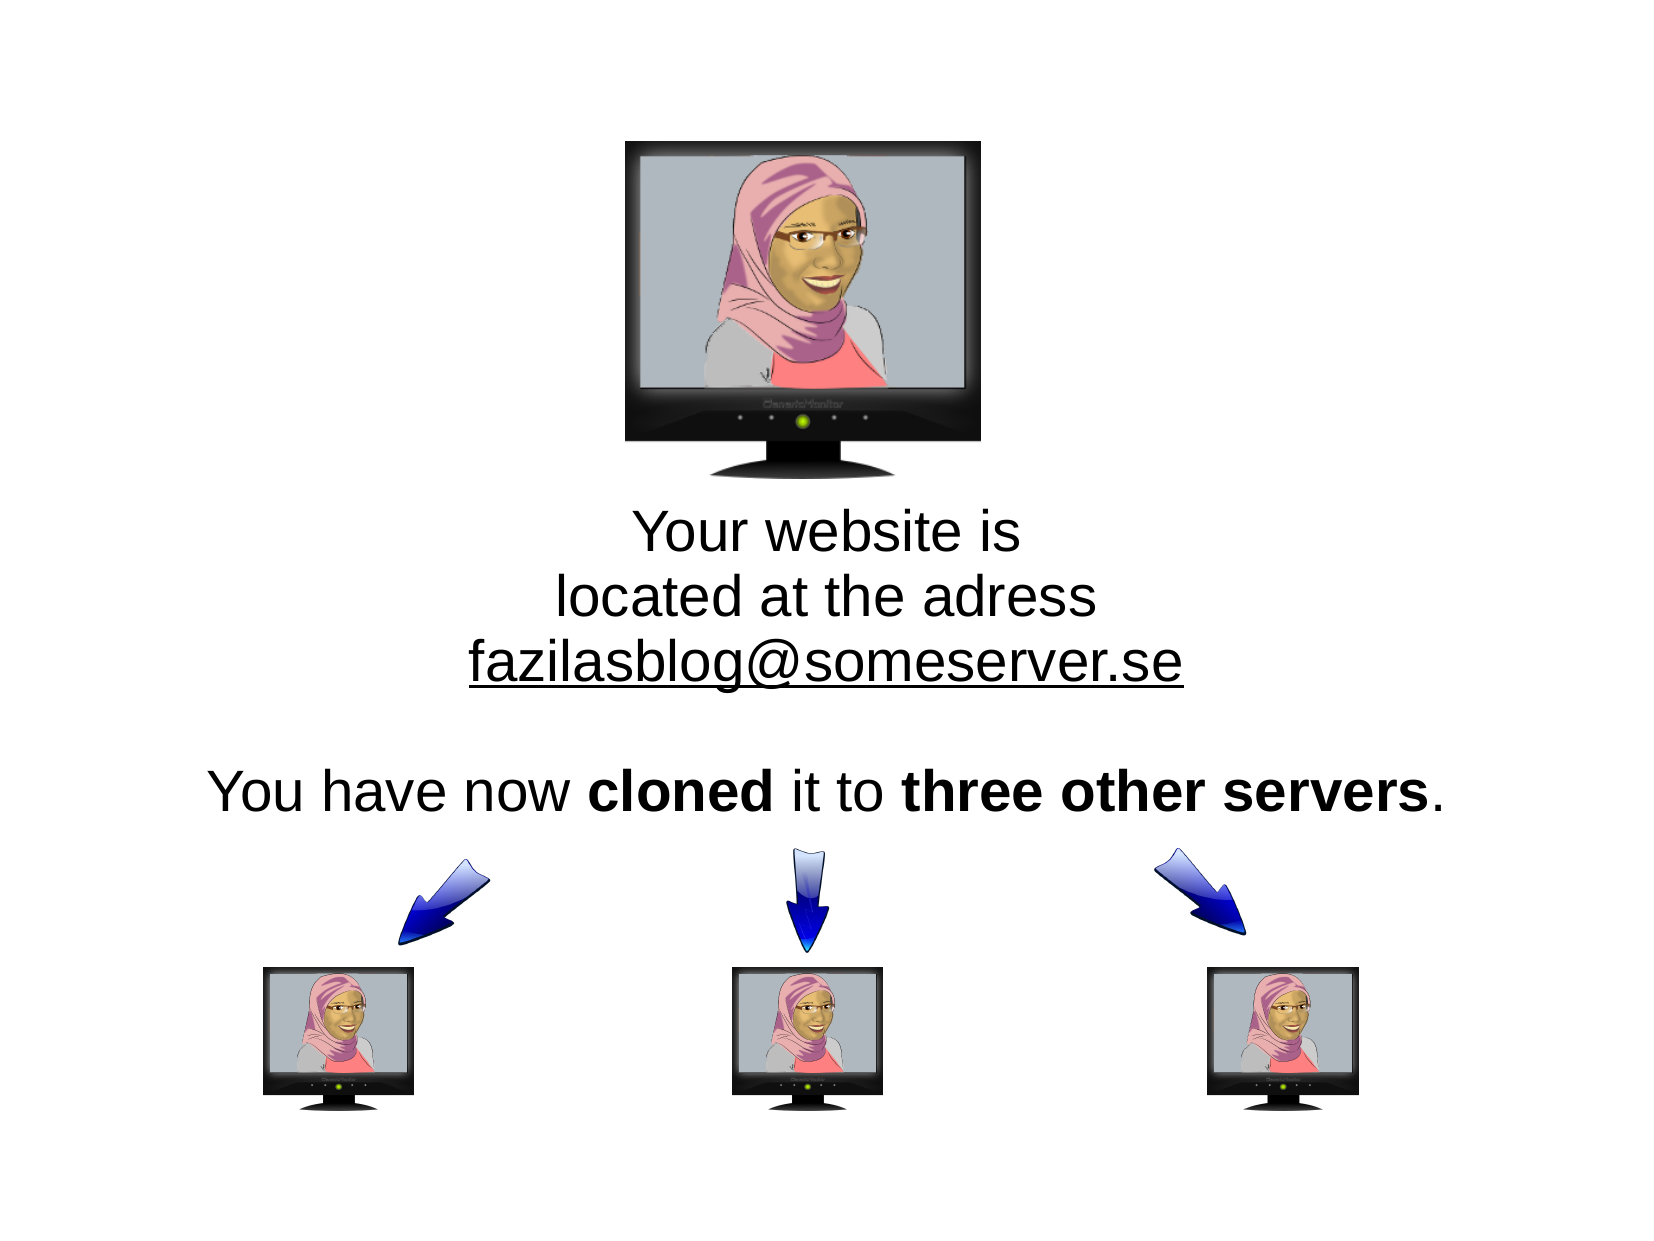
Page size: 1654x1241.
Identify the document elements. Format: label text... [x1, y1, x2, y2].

picture [389, 849, 498, 957]
picture [263, 967, 414, 1111]
picture [732, 967, 883, 1111]
subtitle Your website is located at the adress fazilasblog@someserver.se You have now cloned it to three other servers. [82, 49, 1571, 1134]
picture [1145, 838, 1254, 947]
picture [625, 141, 981, 479]
picture [1207, 967, 1359, 1111]
picture [776, 844, 839, 957]
